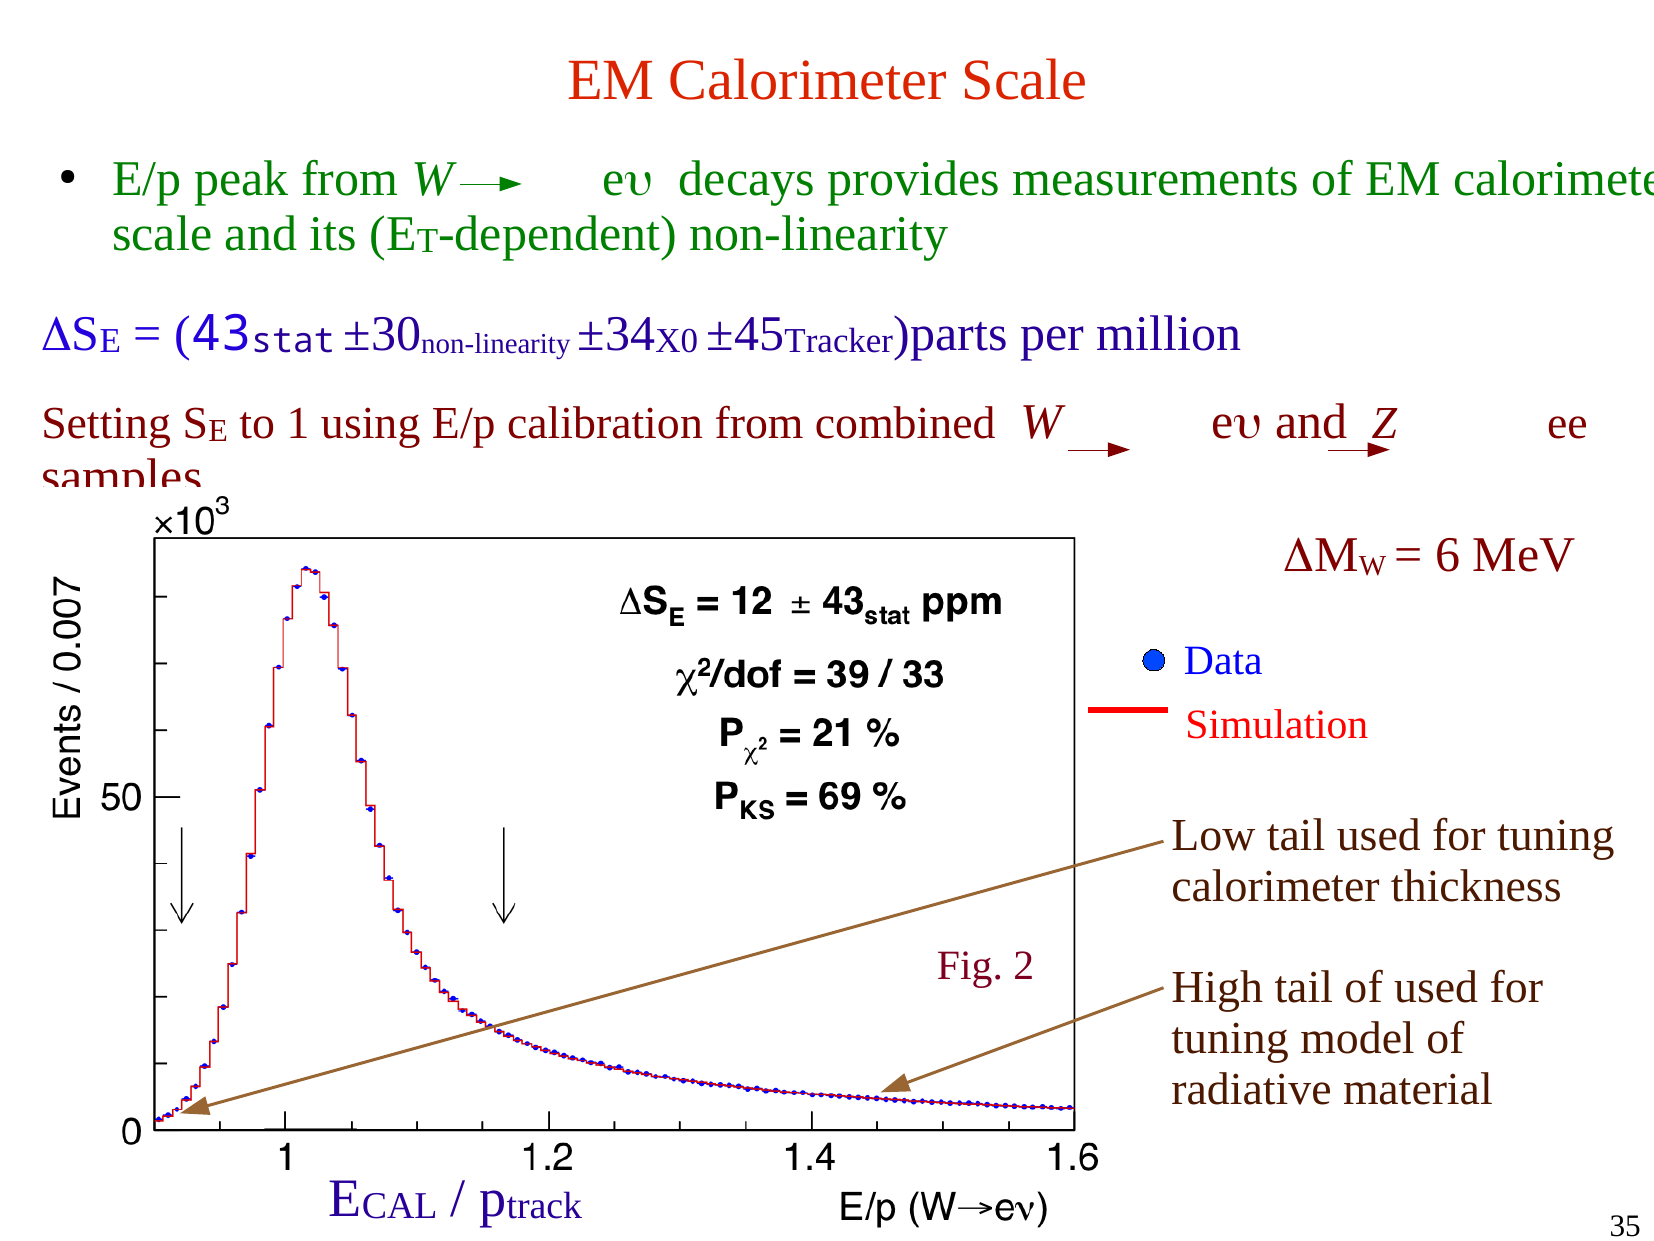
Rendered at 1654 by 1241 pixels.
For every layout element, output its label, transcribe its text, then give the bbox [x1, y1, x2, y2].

text_box Simulation [1185, 701, 1406, 762]
picture [0, 487, 1118, 1241]
title EM Calorimeter Scale [121, 26, 1534, 133]
text_box ΔMW = 6 MeV [1118, 526, 1645, 662]
text_box Data [1183, 637, 1283, 697]
text_box ECAL / ptrack [328, 1167, 604, 1241]
text_box [1142, 649, 1165, 671]
text_box Low tail used for tuning calorimeter thickness High tail of used for tuning model of radiative material [1171, 809, 1638, 1115]
text_box Fig. 2 [936, 942, 1035, 989]
list E/p peak from W eυ decays provides measurements of EM calorimeter scale and its (ET-dependent) non-linearity ΔSE = (43stat ±30non-linearity ±34X0 ±45Tracker)parts per million Setting SE to 1 using E/p calibration from combined W eυ and Z ee samples [41, 150, 1654, 505]
